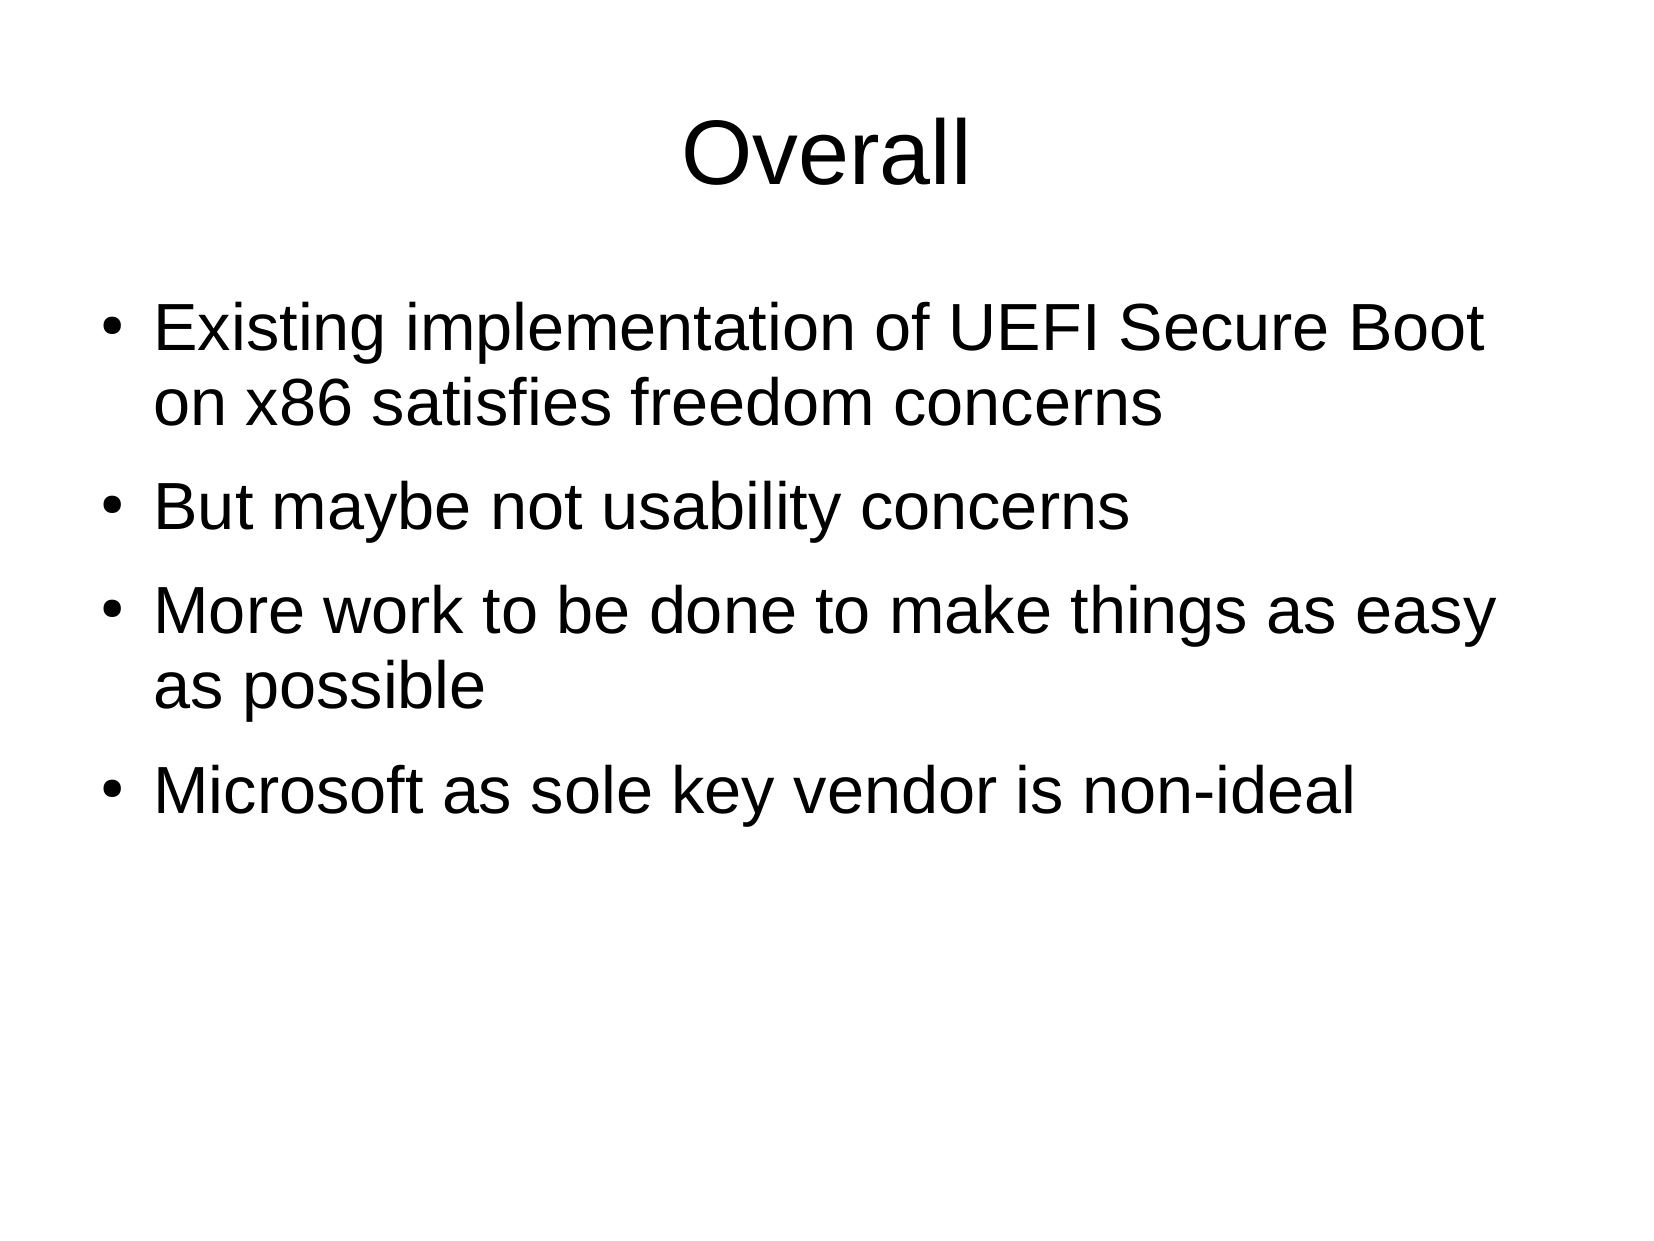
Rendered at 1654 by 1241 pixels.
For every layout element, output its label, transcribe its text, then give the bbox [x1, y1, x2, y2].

title Overall [82, 49, 1571, 257]
list Existing implementation of UEFI Secure Boot on x86 satisfies freedom concerns But maybe not usability concerns More work to be done to make things as easy as possible Microsoft as sole key vendor is non-ideal [82, 290, 1538, 1010]
